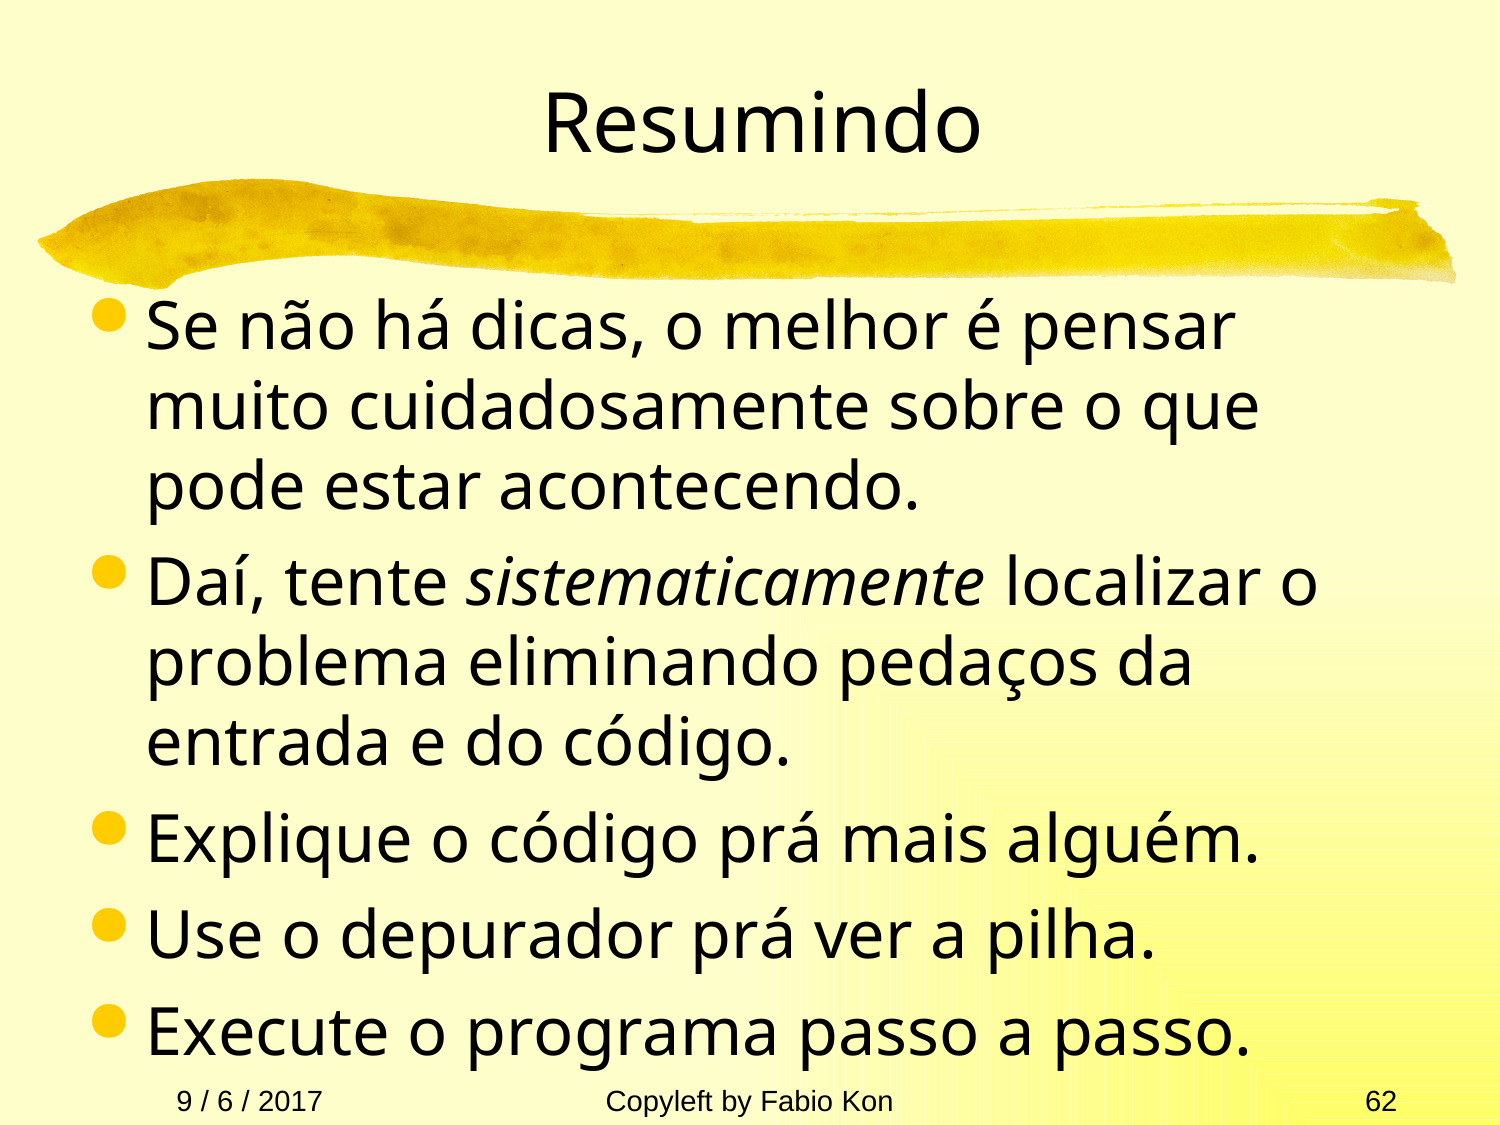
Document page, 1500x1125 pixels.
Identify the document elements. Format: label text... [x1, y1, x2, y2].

title Resumindo [125, 12, 1401, 178]
list Se não há dicas, o melhor é pensar muito cuidadosamente sobre o que pode estar acontecendo. Daí, tente sistematicamente localizar o problema eliminando pedaços da entrada e do código. Explique o código prá mais alguém. Use o depurador prá ver a pilha. Execute o programa passo a passo. [75, 274, 1413, 1077]
picture [24, 174, 1463, 297]
